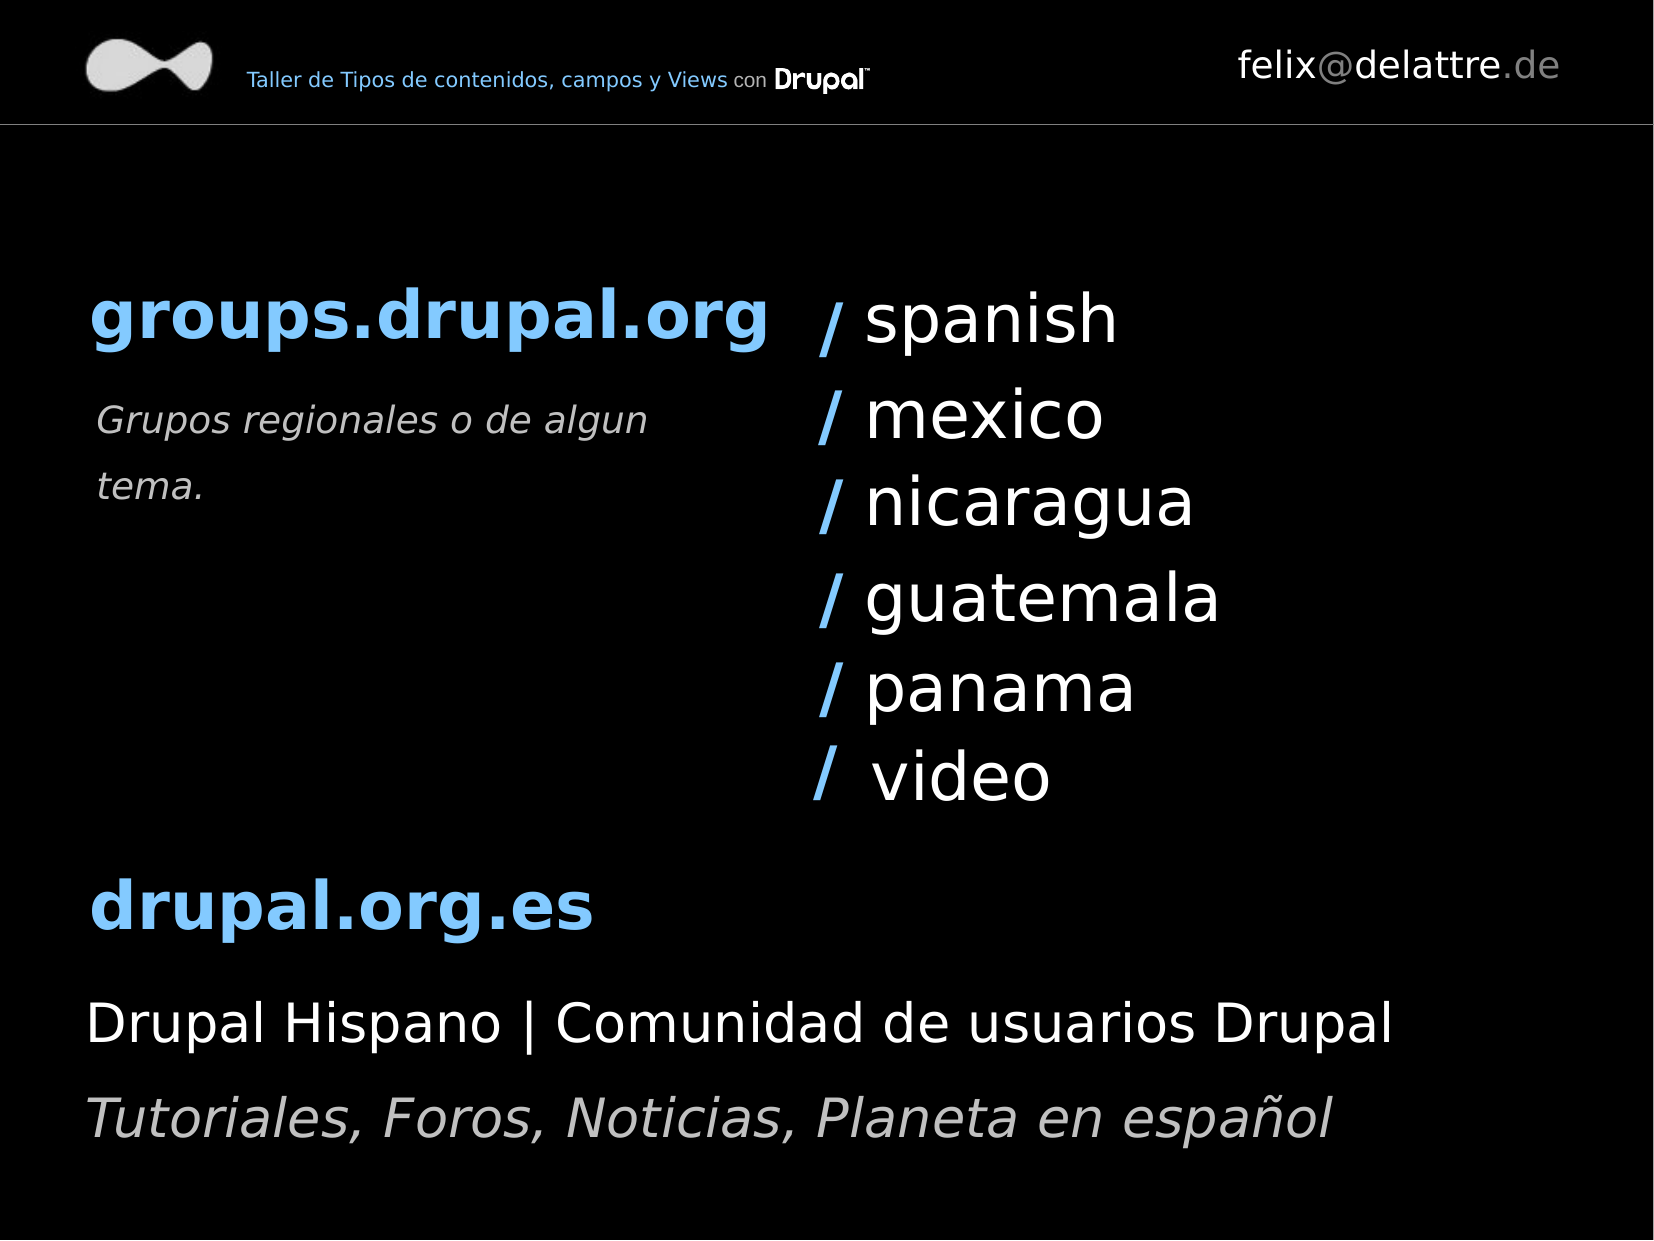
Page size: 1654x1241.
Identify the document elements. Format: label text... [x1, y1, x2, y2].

text_box spanish [850, 272, 1136, 366]
text_box panama [859, 642, 1285, 730]
text_box / [804, 375, 859, 459]
text_box / [804, 553, 859, 642]
text_box drupal.org.es [75, 860, 611, 953]
text_box guatemala [850, 552, 1238, 642]
text_box / [804, 281, 859, 375]
picture [62, 31, 229, 104]
text_box groups.drupal.org [75, 269, 788, 363]
text_box nicaragua [859, 456, 1213, 549]
text_box Drupal Hispano | Comunidad de usuarios Drupal Tutoriales, Foros, Noticias, Planeta en español [71, 953, 1413, 1126]
text_box Grupos regionales o de algun tema. [81, 370, 751, 494]
text_box / [804, 459, 859, 552]
text_box video [855, 730, 1291, 824]
text_box mexico [859, 369, 1120, 462]
text_box / [804, 642, 859, 735]
text_box / [798, 724, 853, 818]
